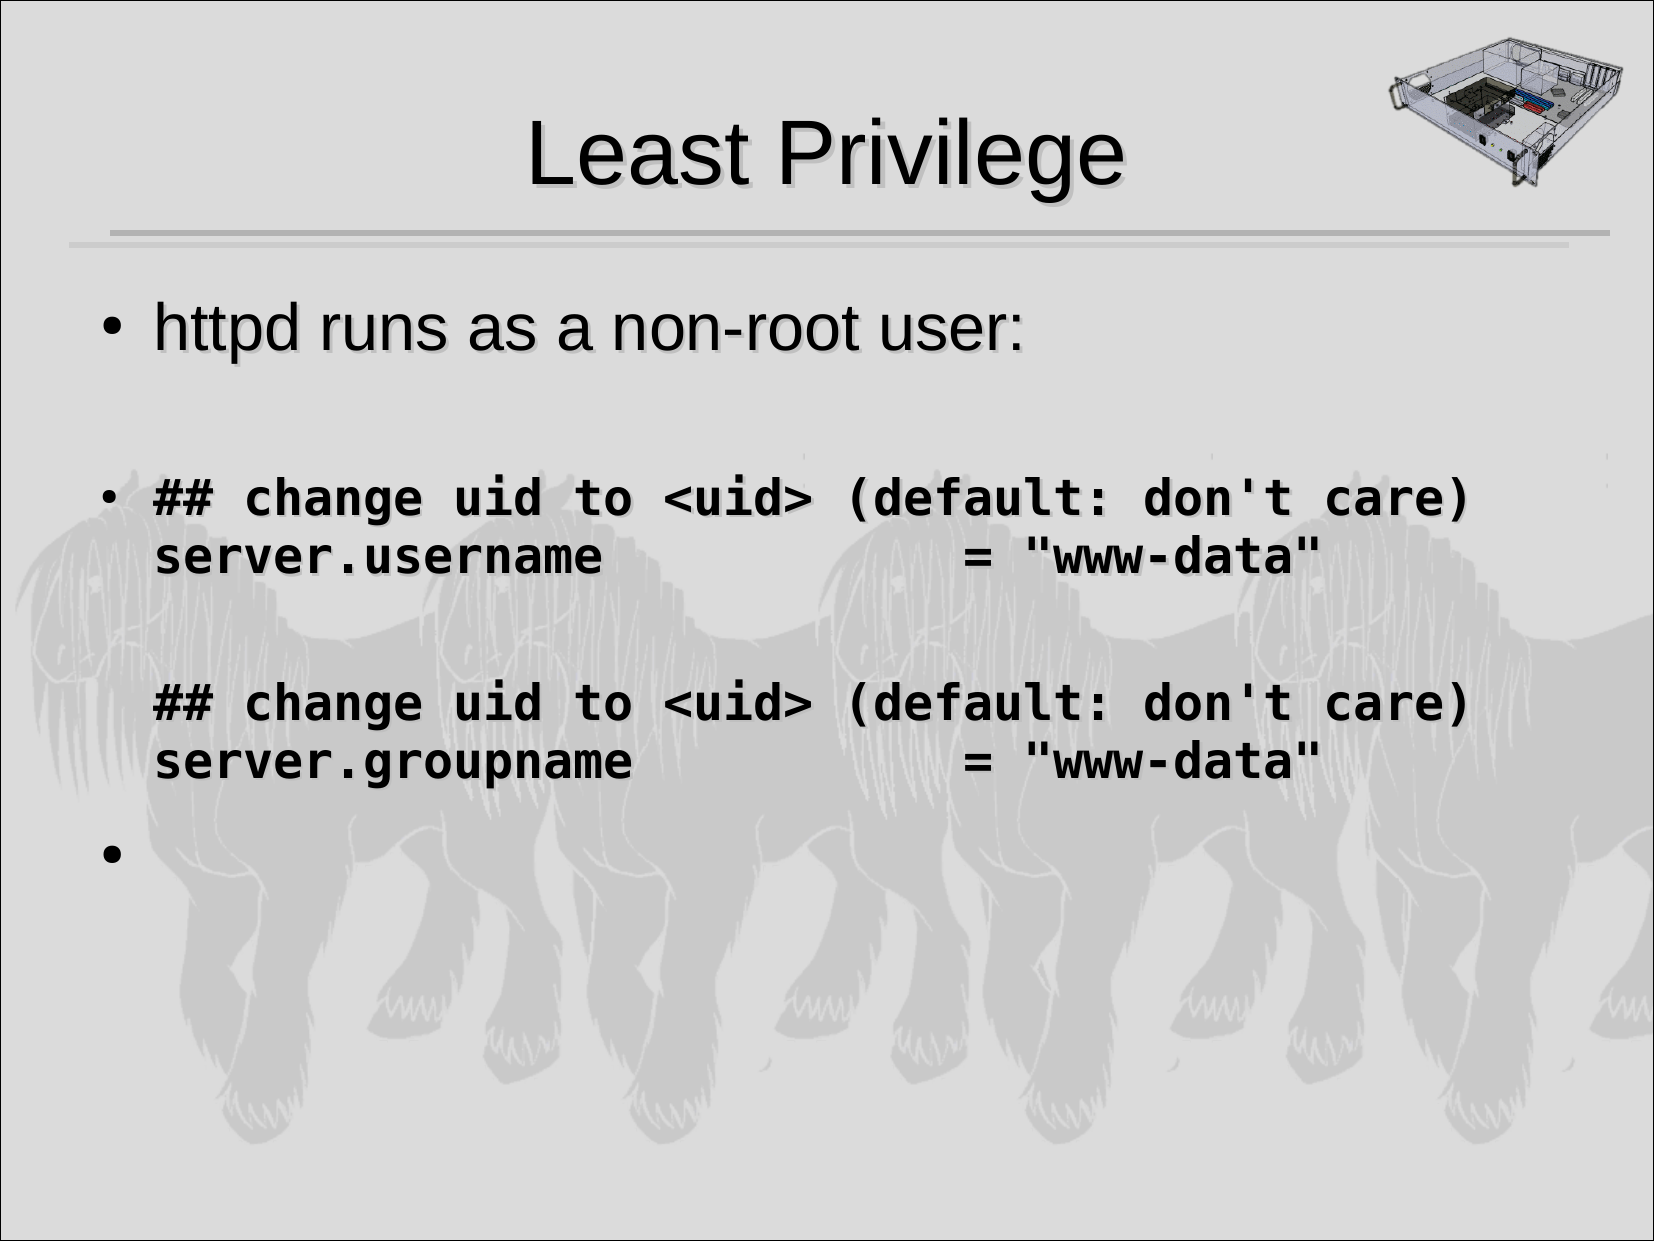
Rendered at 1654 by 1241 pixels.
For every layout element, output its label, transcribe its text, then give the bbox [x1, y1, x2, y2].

title Least Privilege [82, 56, 1571, 250]
picture [1387, 36, 1624, 188]
list httpd runs as a non-root user: ## change uid to <uid> (default: don't care) server.username = "www-data" ## change uid to <uid> (default: don't care) server.groupname = "www-data" [82, 290, 1571, 1094]
